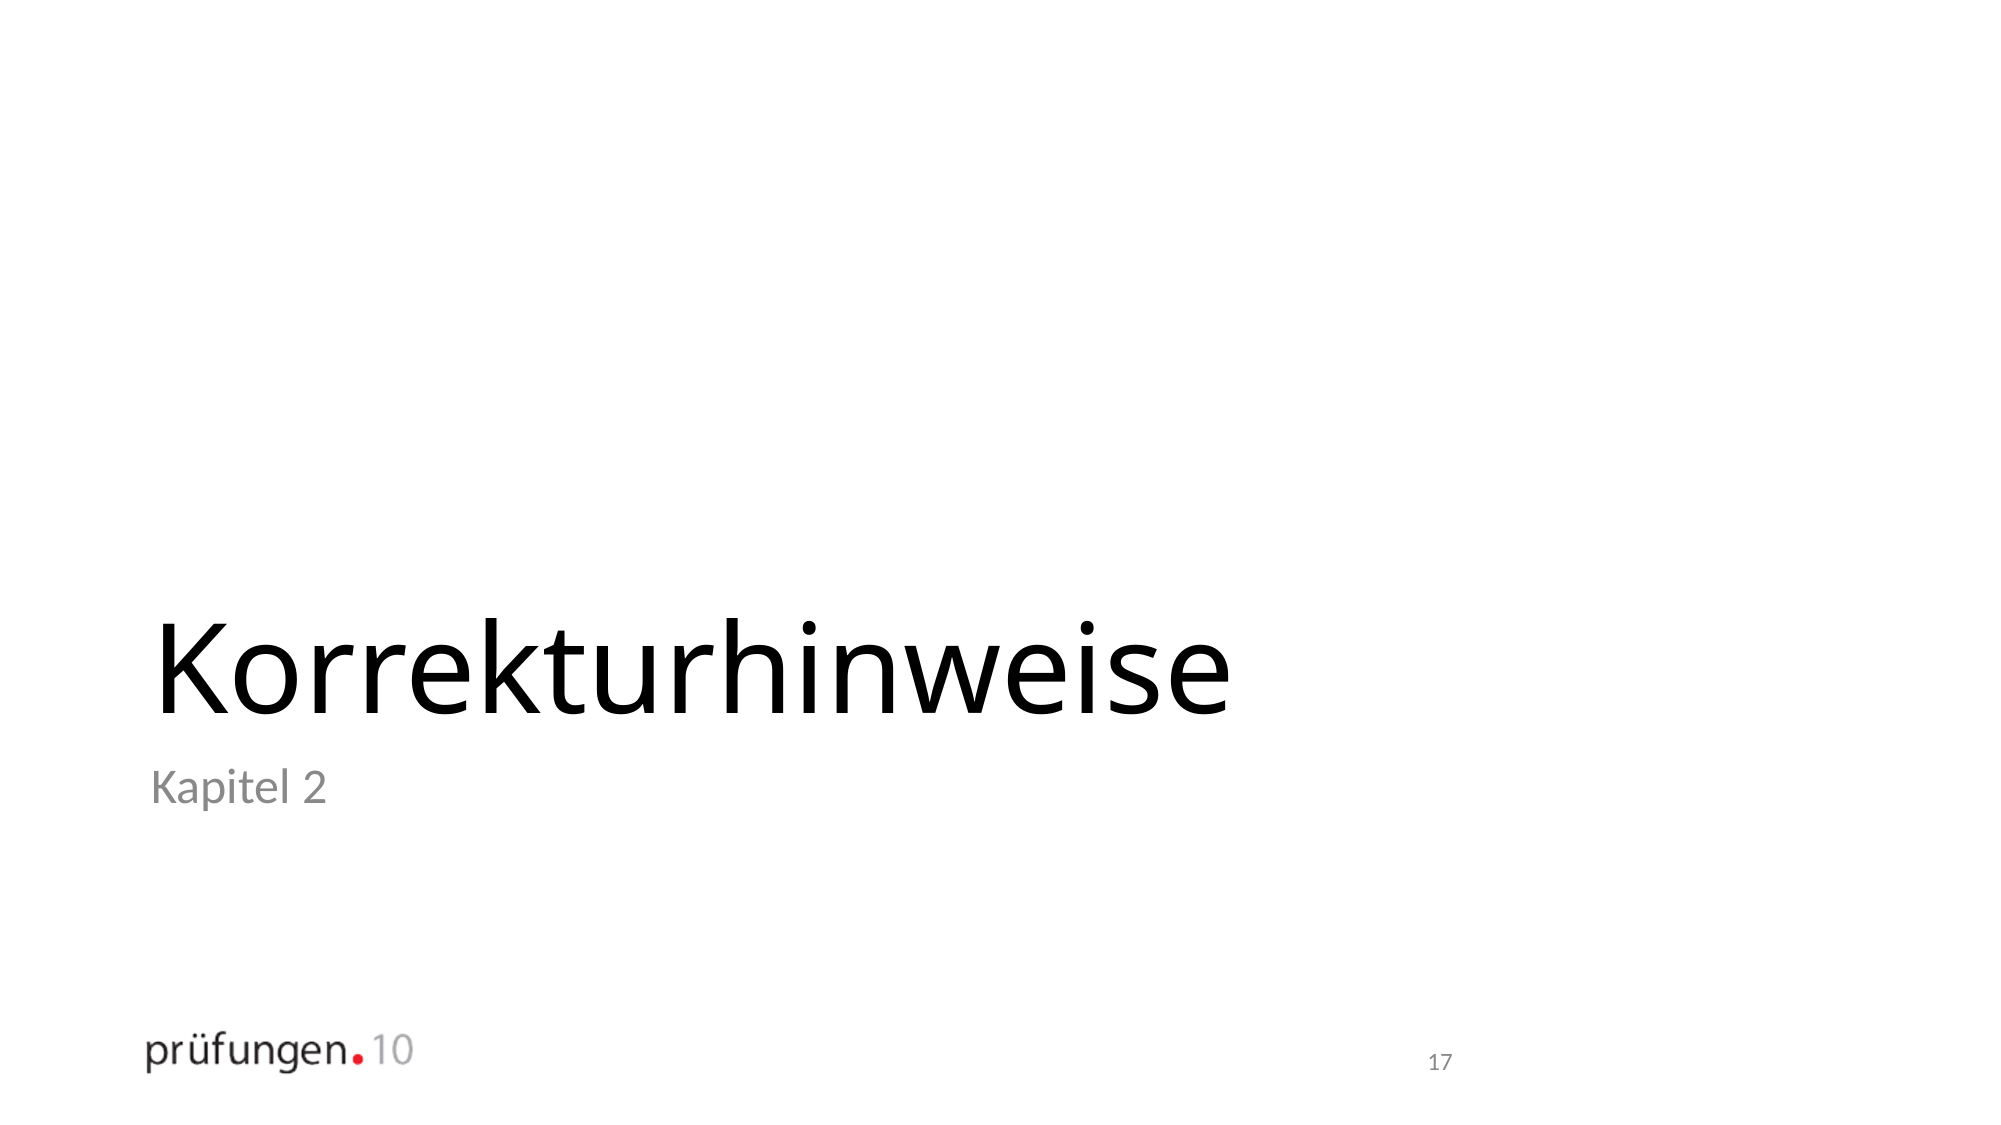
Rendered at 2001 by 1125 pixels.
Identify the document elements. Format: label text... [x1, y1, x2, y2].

title Korrekturhinweise [136, 280, 1862, 749]
list Kapitel 2 [136, 752, 1862, 999]
text_box [1412, 1030, 1863, 1091]
